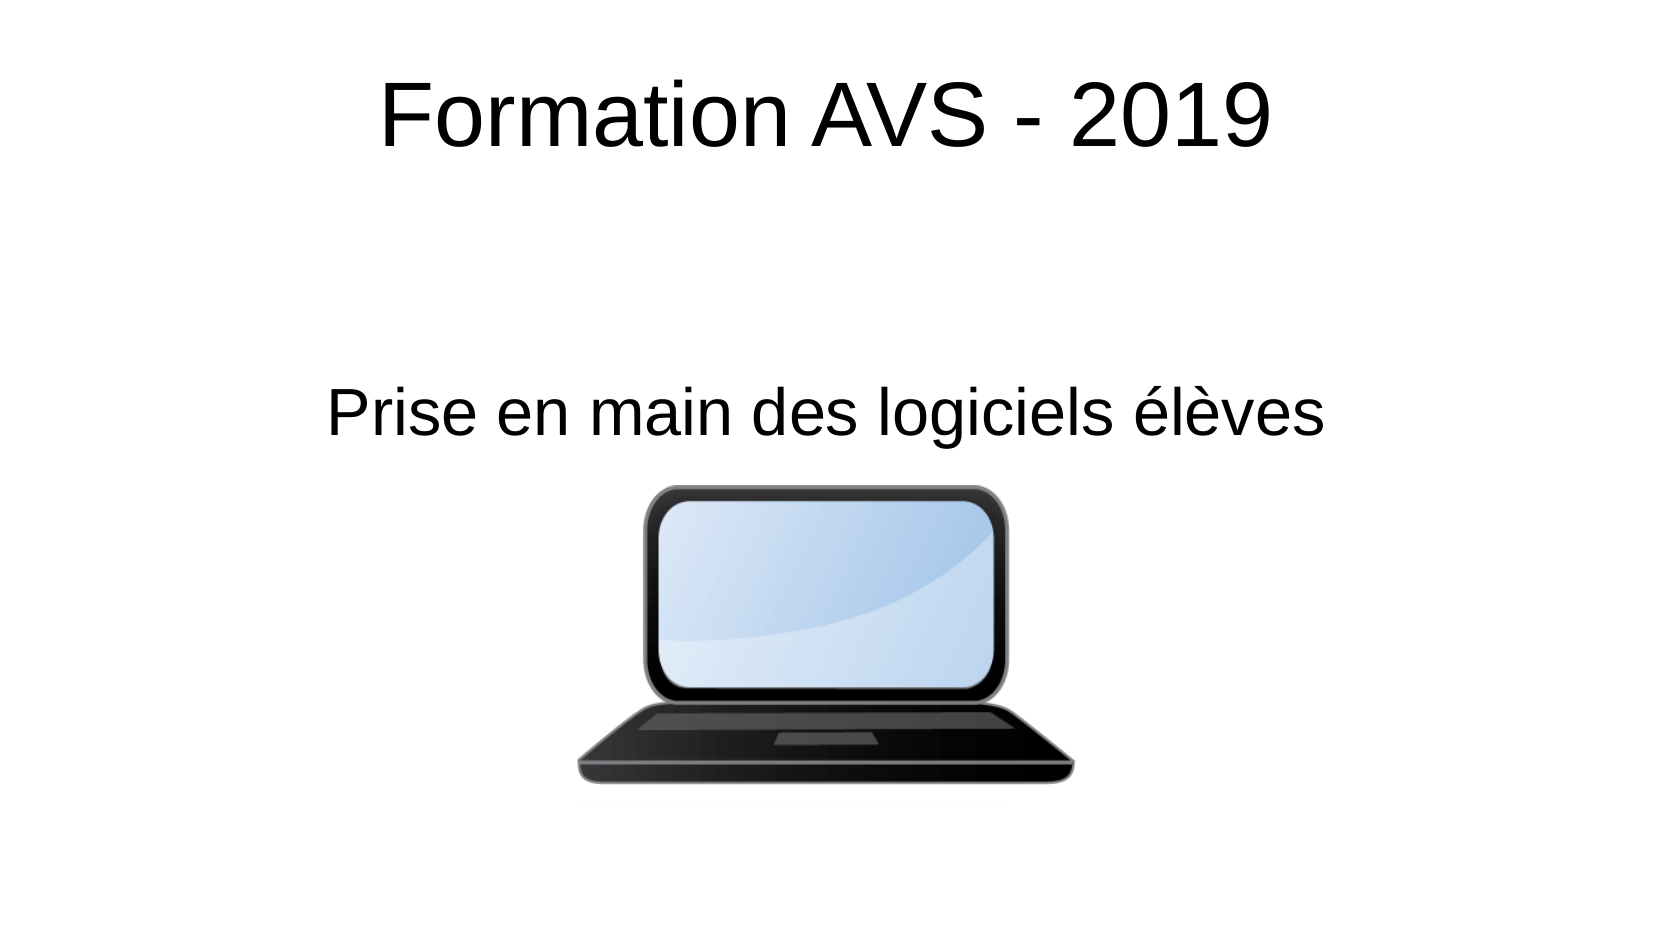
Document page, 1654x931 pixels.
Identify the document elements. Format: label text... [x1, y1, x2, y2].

subtitle Prise en main des logiciels élèves [82, 217, 1571, 758]
title Formation AVS - 2019 [82, 37, 1571, 193]
picture [555, 464, 1097, 841]
